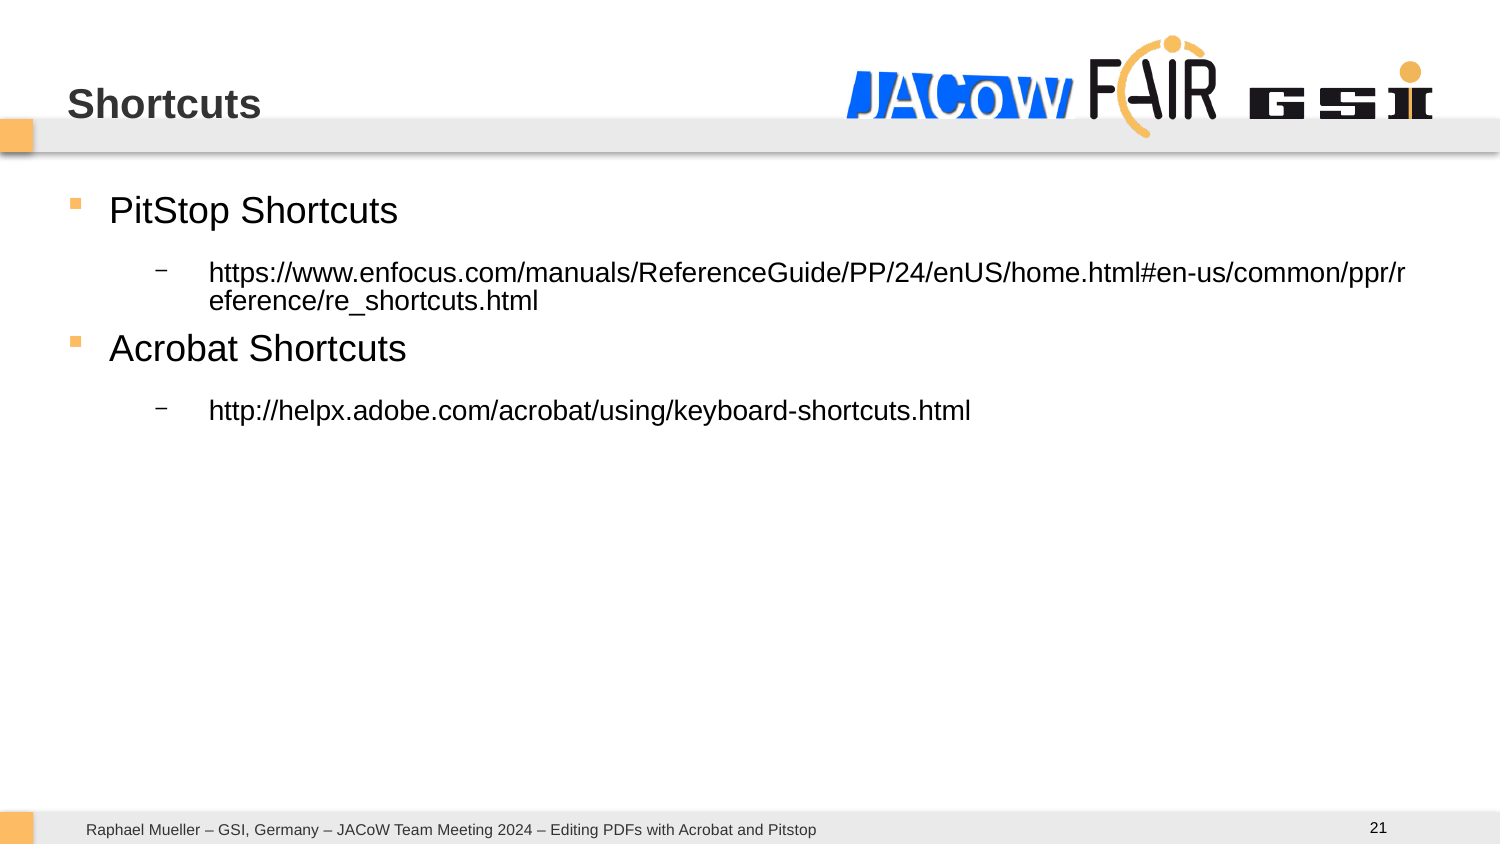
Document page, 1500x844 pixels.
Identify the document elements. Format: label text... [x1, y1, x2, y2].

picture [1089, 33, 1217, 140]
picture [1048, 69, 1075, 119]
picture [1248, 59, 1434, 119]
list PitStop Shortcuts https://www.enfocus.com/manuals/ReferenceGuide/PP/24/enUS/home.html#en-us/common/ppr/reference/re_shortcuts.html Acrobat Shortcuts http://helpx.adobe.com/acrobat/using/keyboard-shortcuts.html [52, 178, 1434, 782]
list Shortcuts [52, 19, 1048, 135]
title [0, 38, 1006, 135]
